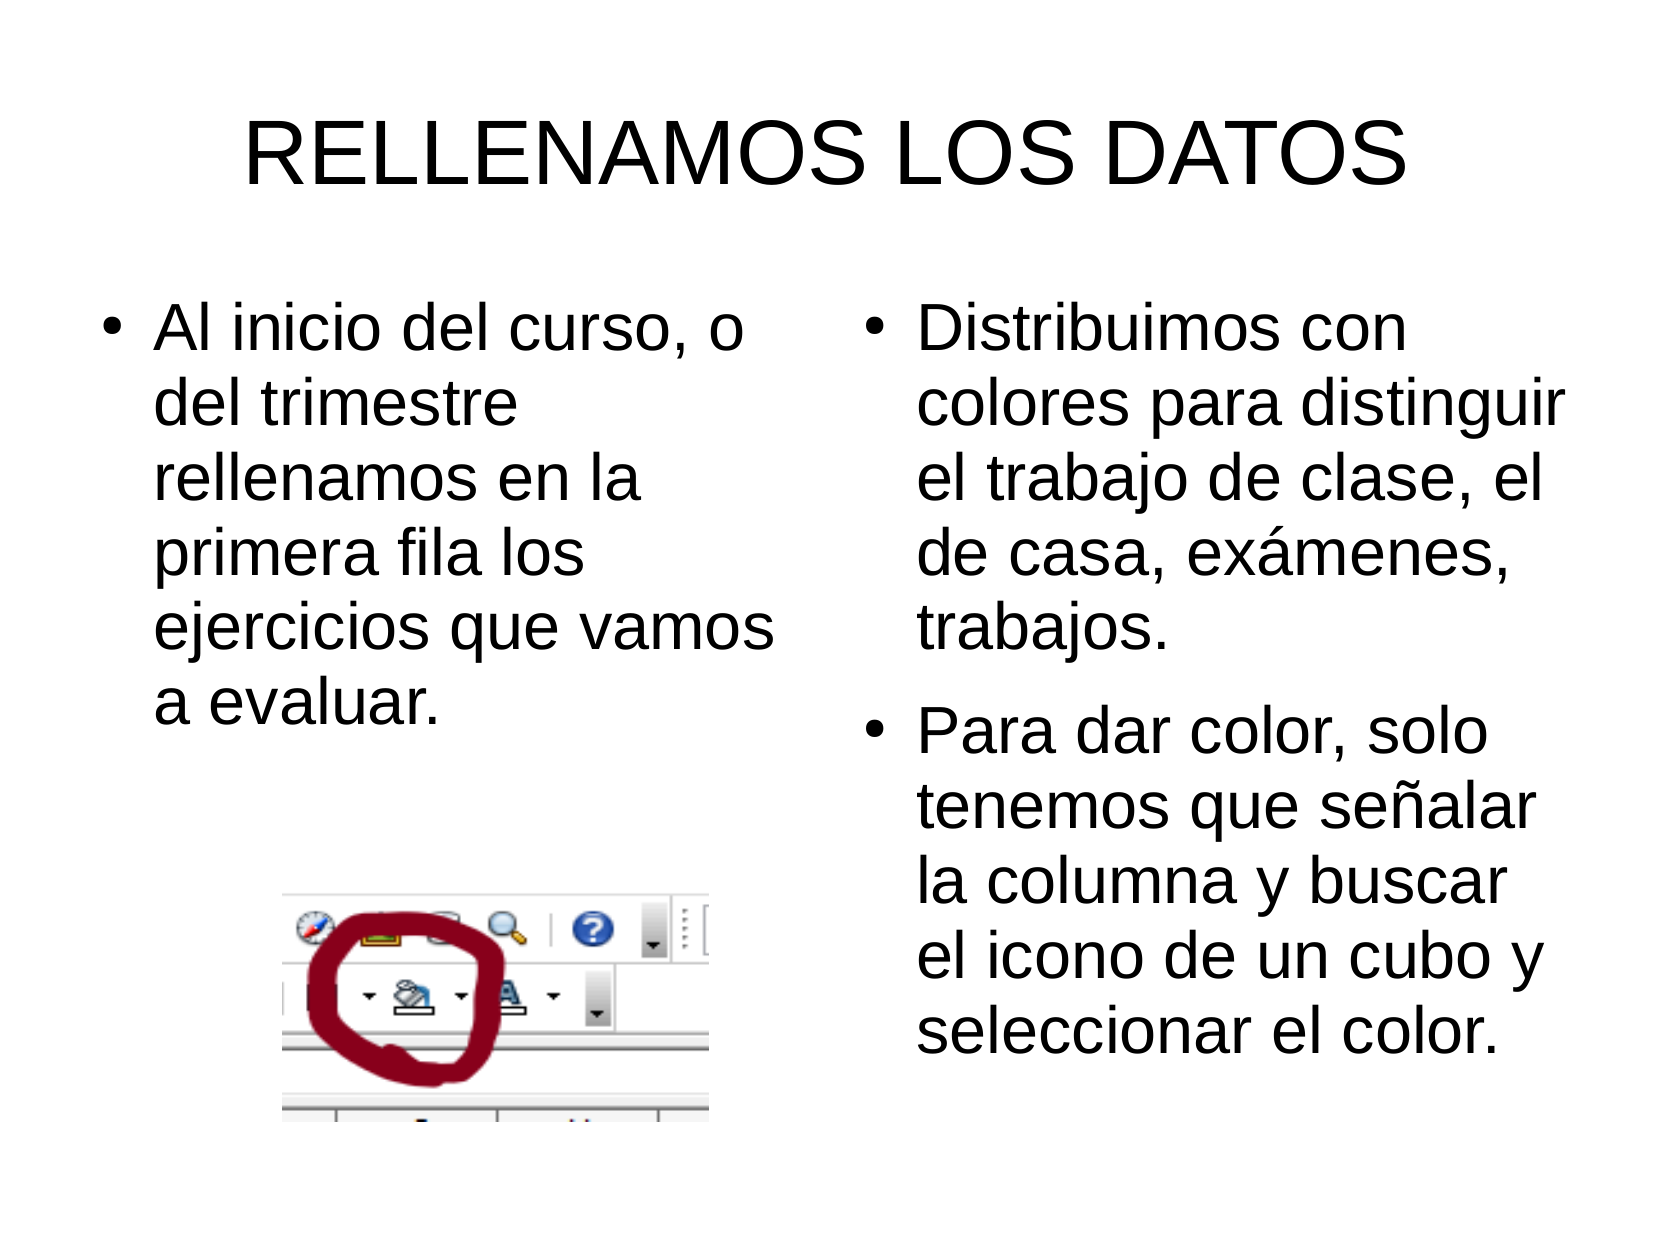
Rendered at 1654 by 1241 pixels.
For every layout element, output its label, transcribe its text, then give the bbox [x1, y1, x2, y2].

title RELLENAMOS LOS DATOS [82, 49, 1571, 257]
picture [282, 799, 709, 1123]
list Al inicio del curso, o del trimestre rellenamos en la primera fila los ejercicios que vamos a evaluar. [82, 290, 809, 1010]
list Distribuimos con colores para distinguir el trabajo de clase, el de casa, exámenes, trabajos. Para dar color, solo tenemos que señalar la columna y buscar el icono de un cubo y seleccionar el color. [845, 290, 1572, 1010]
